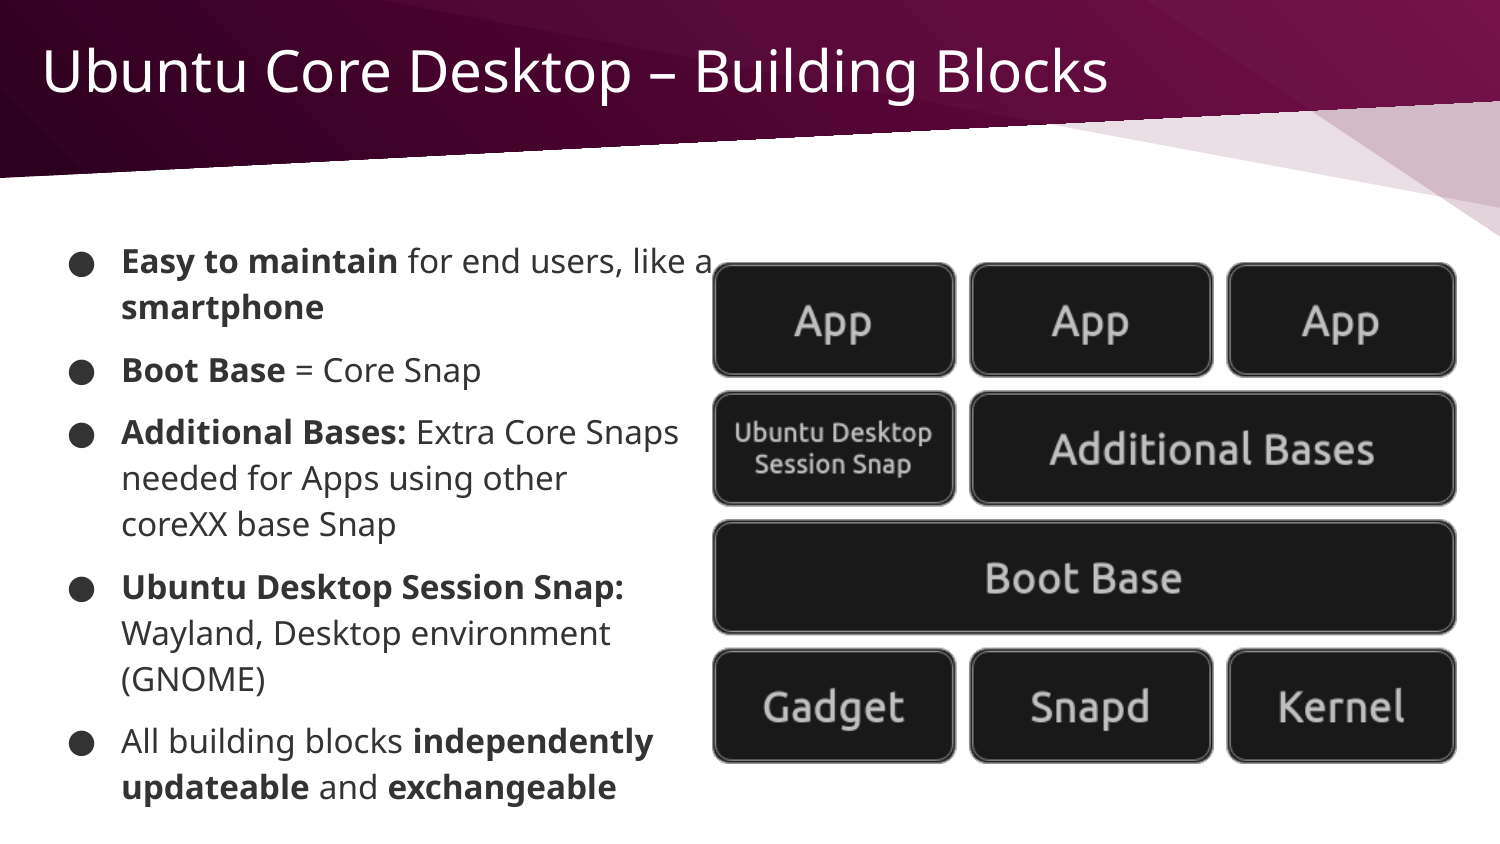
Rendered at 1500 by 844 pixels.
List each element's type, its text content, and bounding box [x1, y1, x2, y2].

picture [712, 262, 1457, 764]
title Ubuntu Core Desktop – Building Blocks [41, 5, 1336, 134]
list Easy to maintain for end users, like a smartphone Boot Base = Core Snap Additional Bases: Extra Core Snaps needed for Apps using other coreXX base Snap Ubuntu Desktop Session Snap: Wayland, Desktop environment (GNOME) All building blocks independently updateable and exchangeable [35, 229, 1324, 789]
